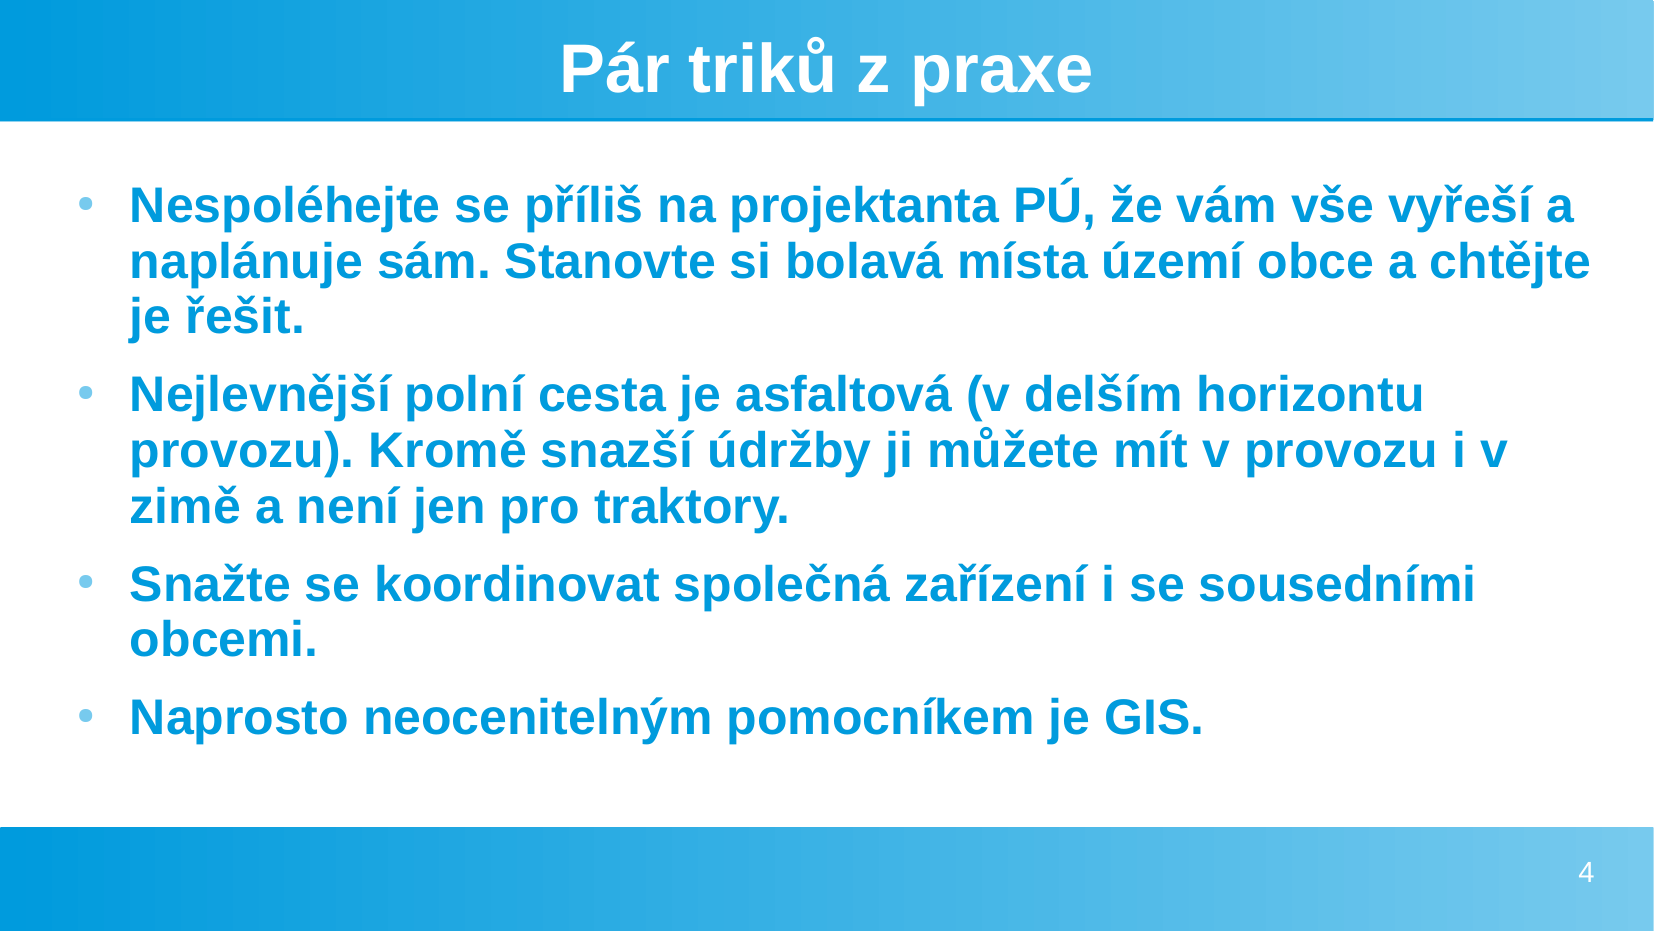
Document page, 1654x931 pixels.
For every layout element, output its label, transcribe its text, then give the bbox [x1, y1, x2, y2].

title Pár triků z praxe [59, 29, 1595, 108]
list Nespoléhejte se příliš na projektanta PÚ, že vám vše vyřeší a naplánuje sám. Stanovte si bolavá místa území obce a chtějte je řešit. Nejlevnější polní cesta je asfaltová (v delším horizontu provozu). Kromě snazší údržby ji můžete mít v provozu i v zimě a není jen pro traktory. Snažte se koordinovat společná zařízení i se sousedními obcemi. Naprosto neocenitelným pomocníkem je GIS. [59, 177, 1595, 768]
